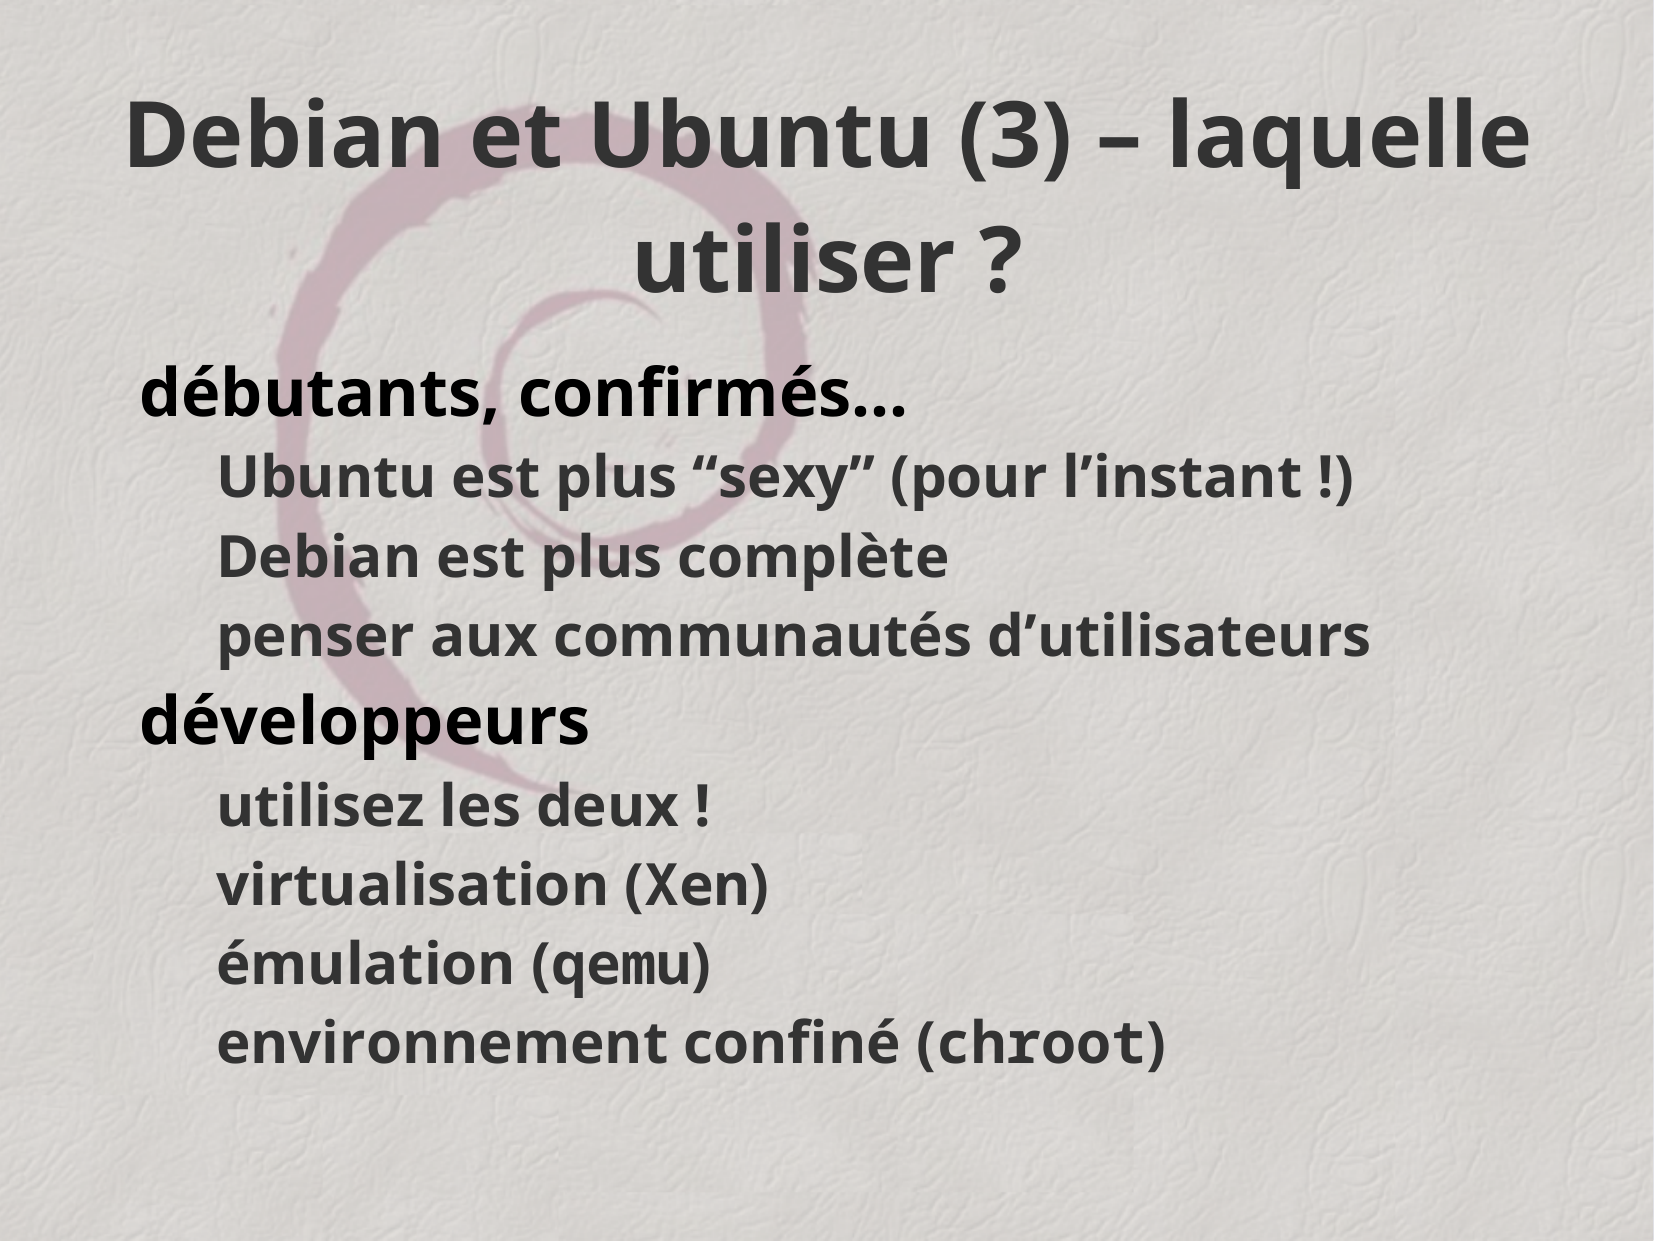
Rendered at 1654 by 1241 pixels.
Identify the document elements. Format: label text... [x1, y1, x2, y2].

title Debian et Ubuntu (3) – laquelle utiliser ? [121, 88, 1534, 301]
list débutants, confirmés... Ubuntu est plus “sexy” (pour l’instant !) Debian est plus complète penser aux communautés d’utilisateurs développeurs utilisez les deux ! virtualisation (Xen) émulation (qemu) environnement confiné (chroot) [121, 344, 1534, 1112]
picture [0, 0, 1654, 1241]
